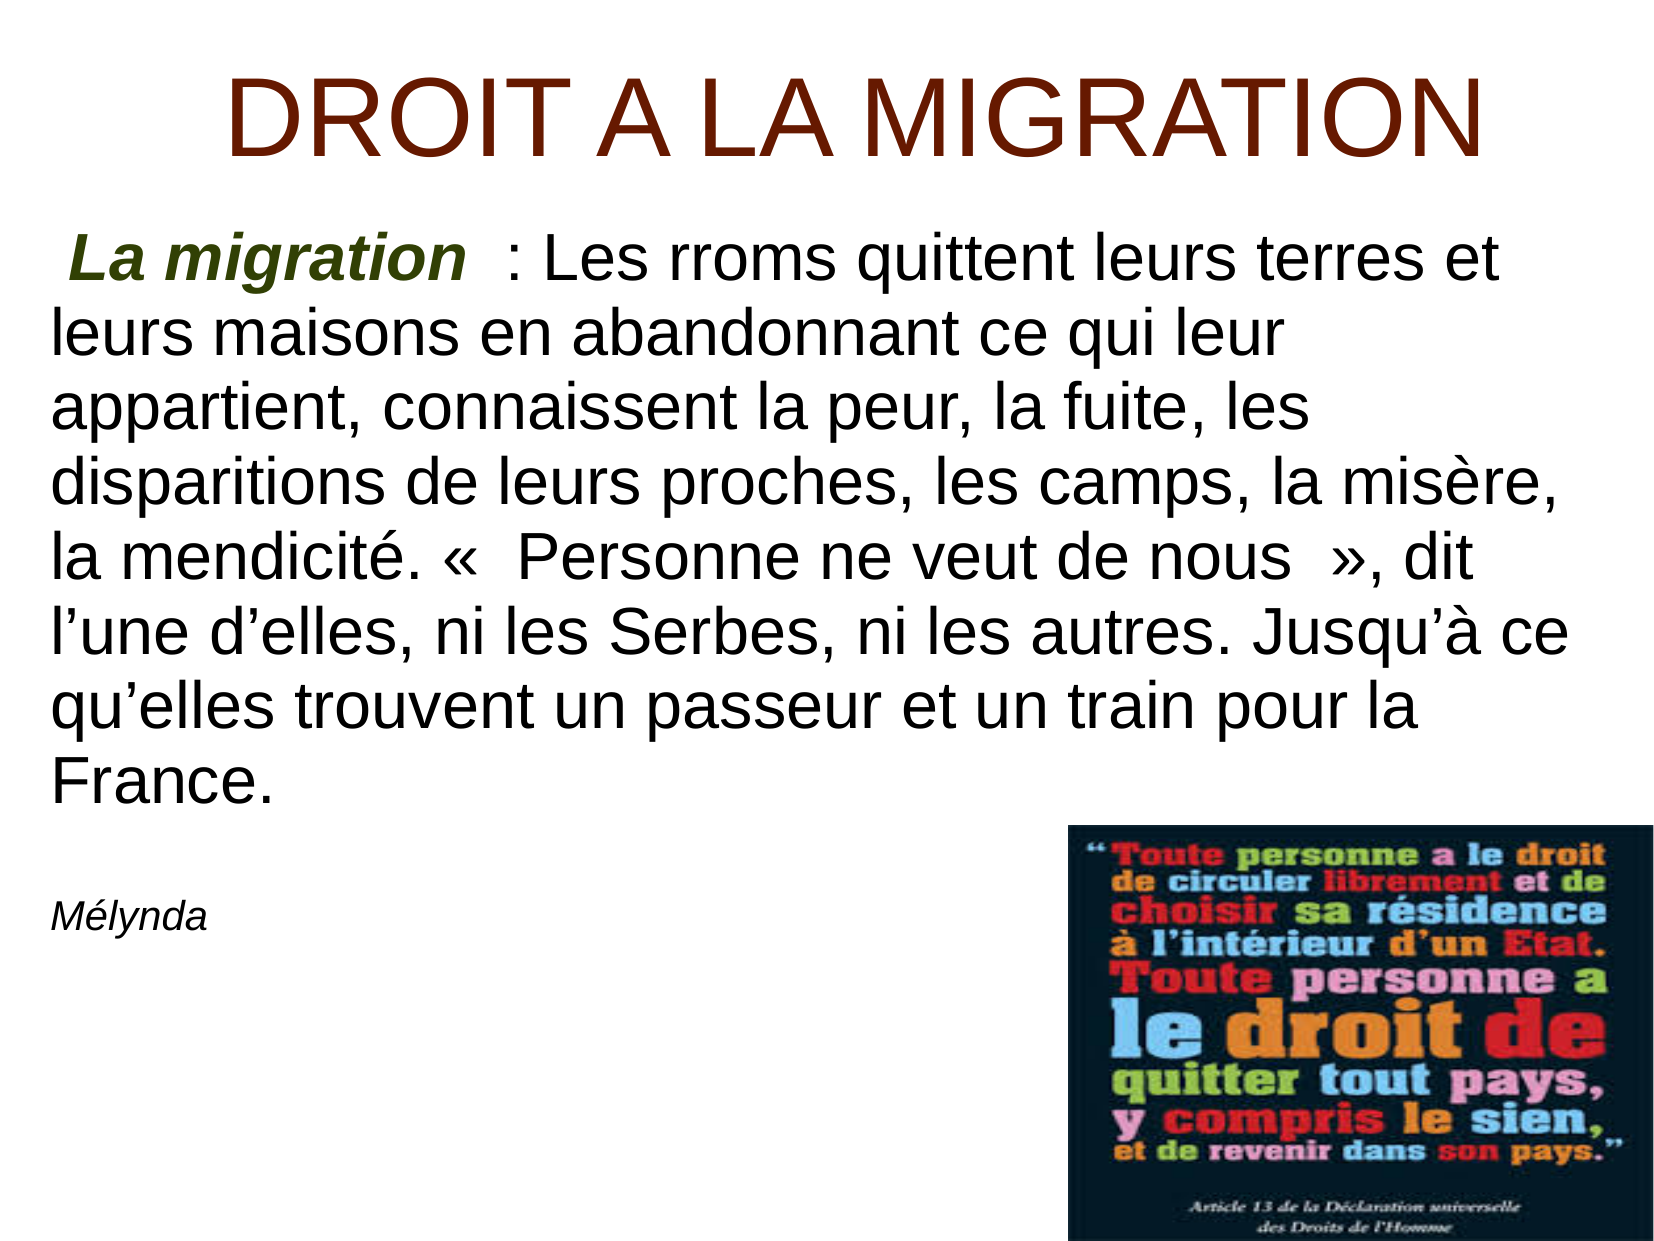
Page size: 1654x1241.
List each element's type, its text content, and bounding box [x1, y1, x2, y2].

text_box La migration : Les rroms quittent leurs terres et leurs maisons en abandonnant ce qui leur appartient, connaissent la peur, la fuite, les disparitions de leurs proches, les camps, la misère, la mendicité. « Personne ne veut de nous », dit l’une d’elles, ni les Serbes, ni les autres. Jusqu’à ce qu’elles trouvent un passeur et un train pour la France. Mélynda [35, 212, 1630, 947]
picture [1068, 825, 1654, 1241]
text_box DROIT A LA MIGRATION [153, 47, 1560, 188]
